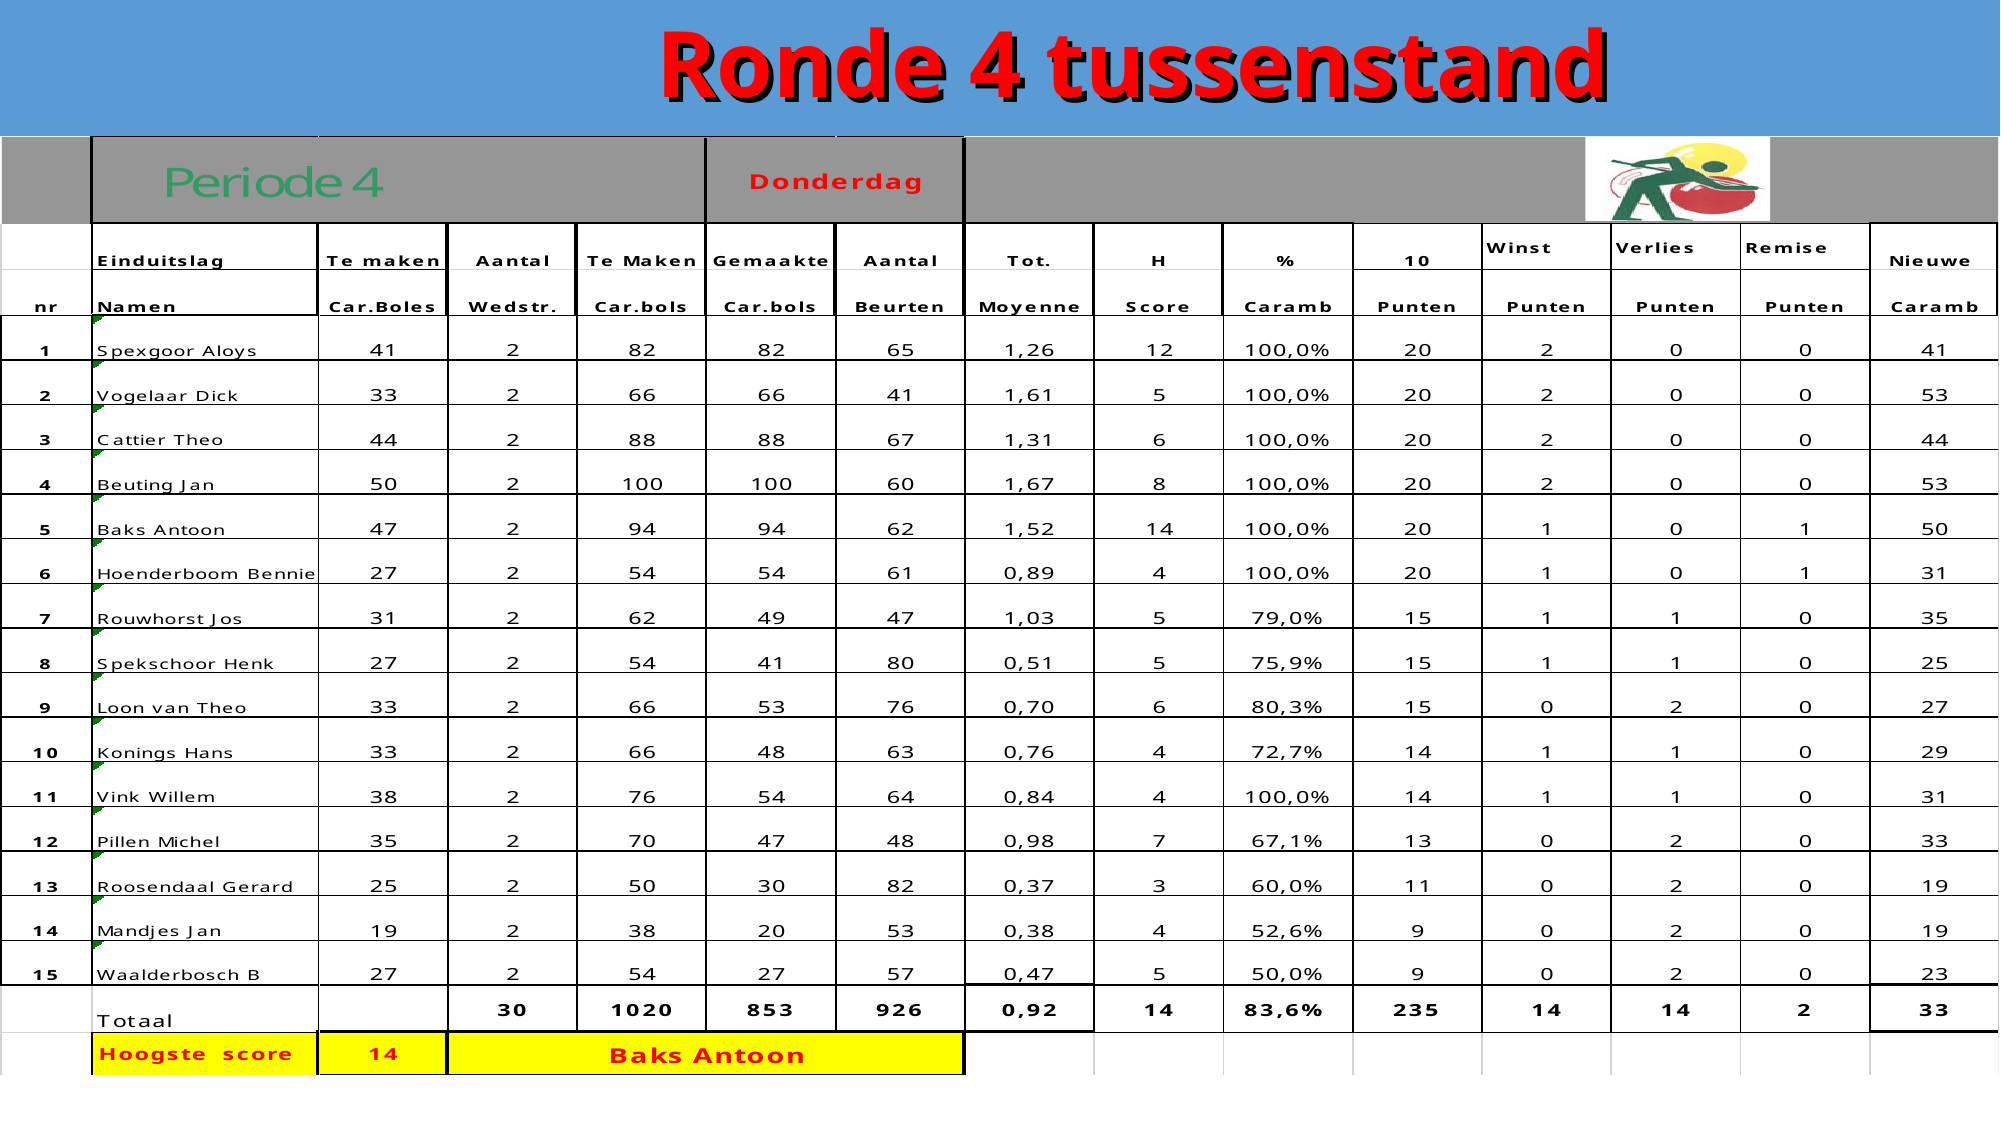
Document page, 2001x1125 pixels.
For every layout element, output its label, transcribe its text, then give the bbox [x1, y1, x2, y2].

title Ronde 4 tussenstand [0, 0, 2000, 136]
picture [0, 136, 2000, 1077]
